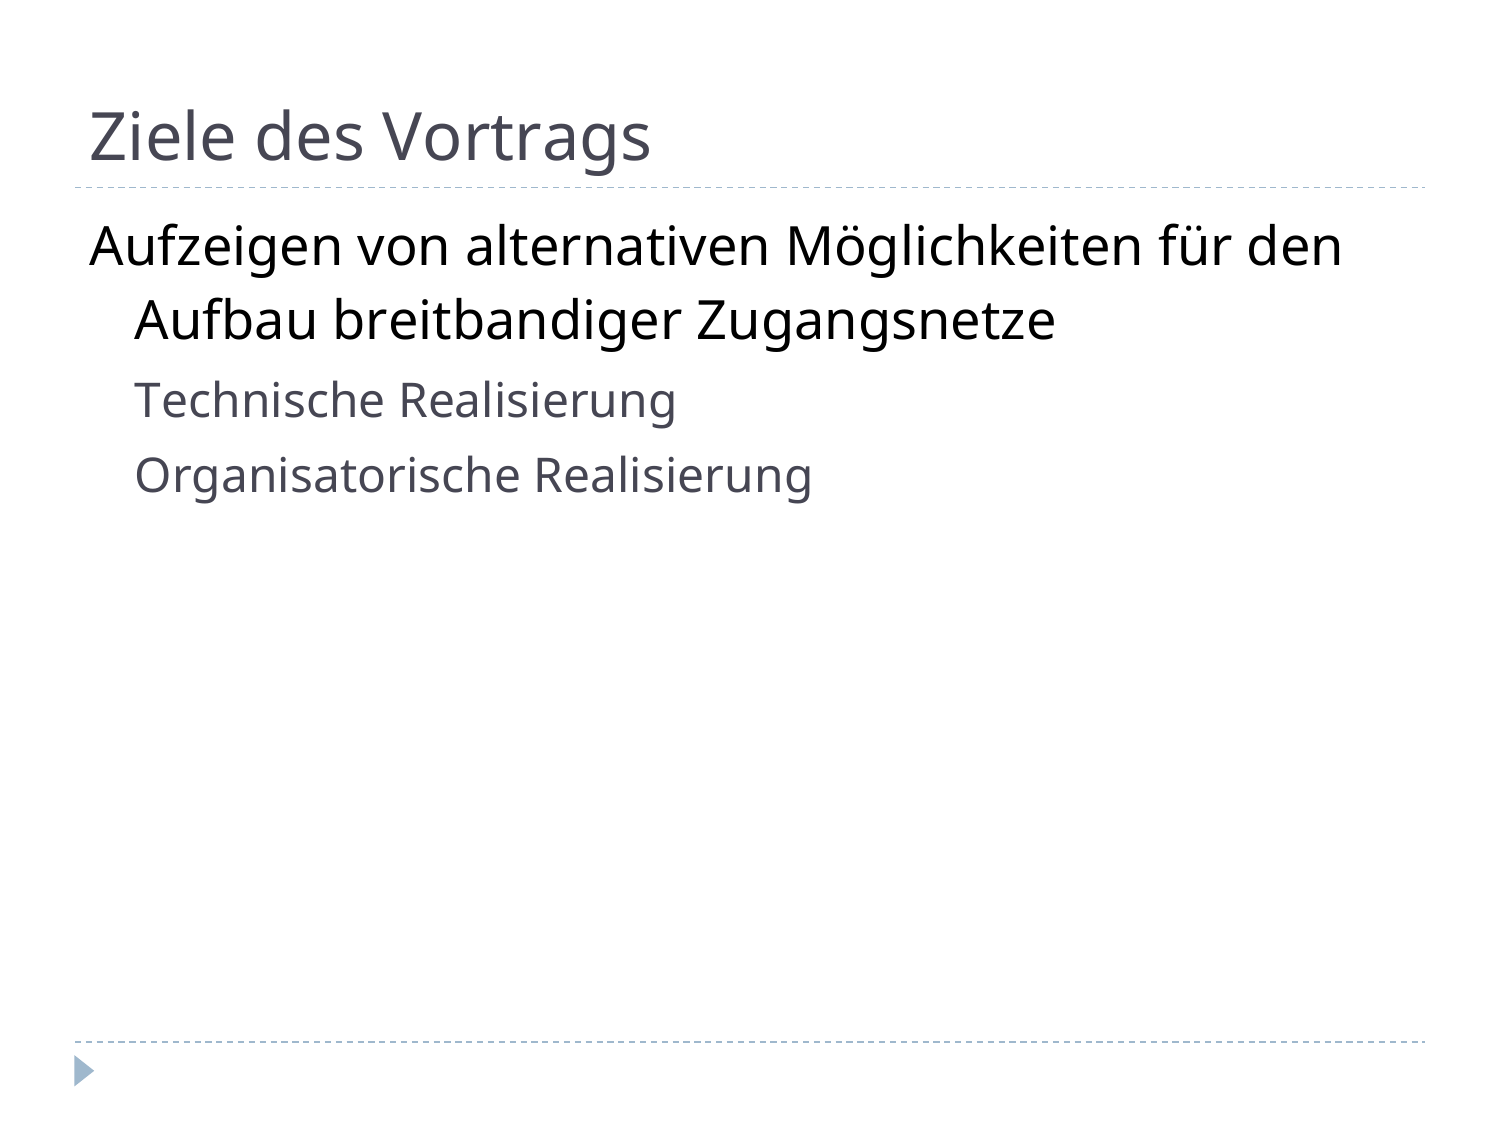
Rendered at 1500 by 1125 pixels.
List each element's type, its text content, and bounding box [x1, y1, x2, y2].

title Ziele des Vortrags [75, 24, 1426, 188]
list Aufzeigen von alternativen Möglichkeiten für den Aufbau breitbandiger Zugangsnetze Technische Realisierung Organisatorische Realisierung [75, 200, 1426, 1010]
